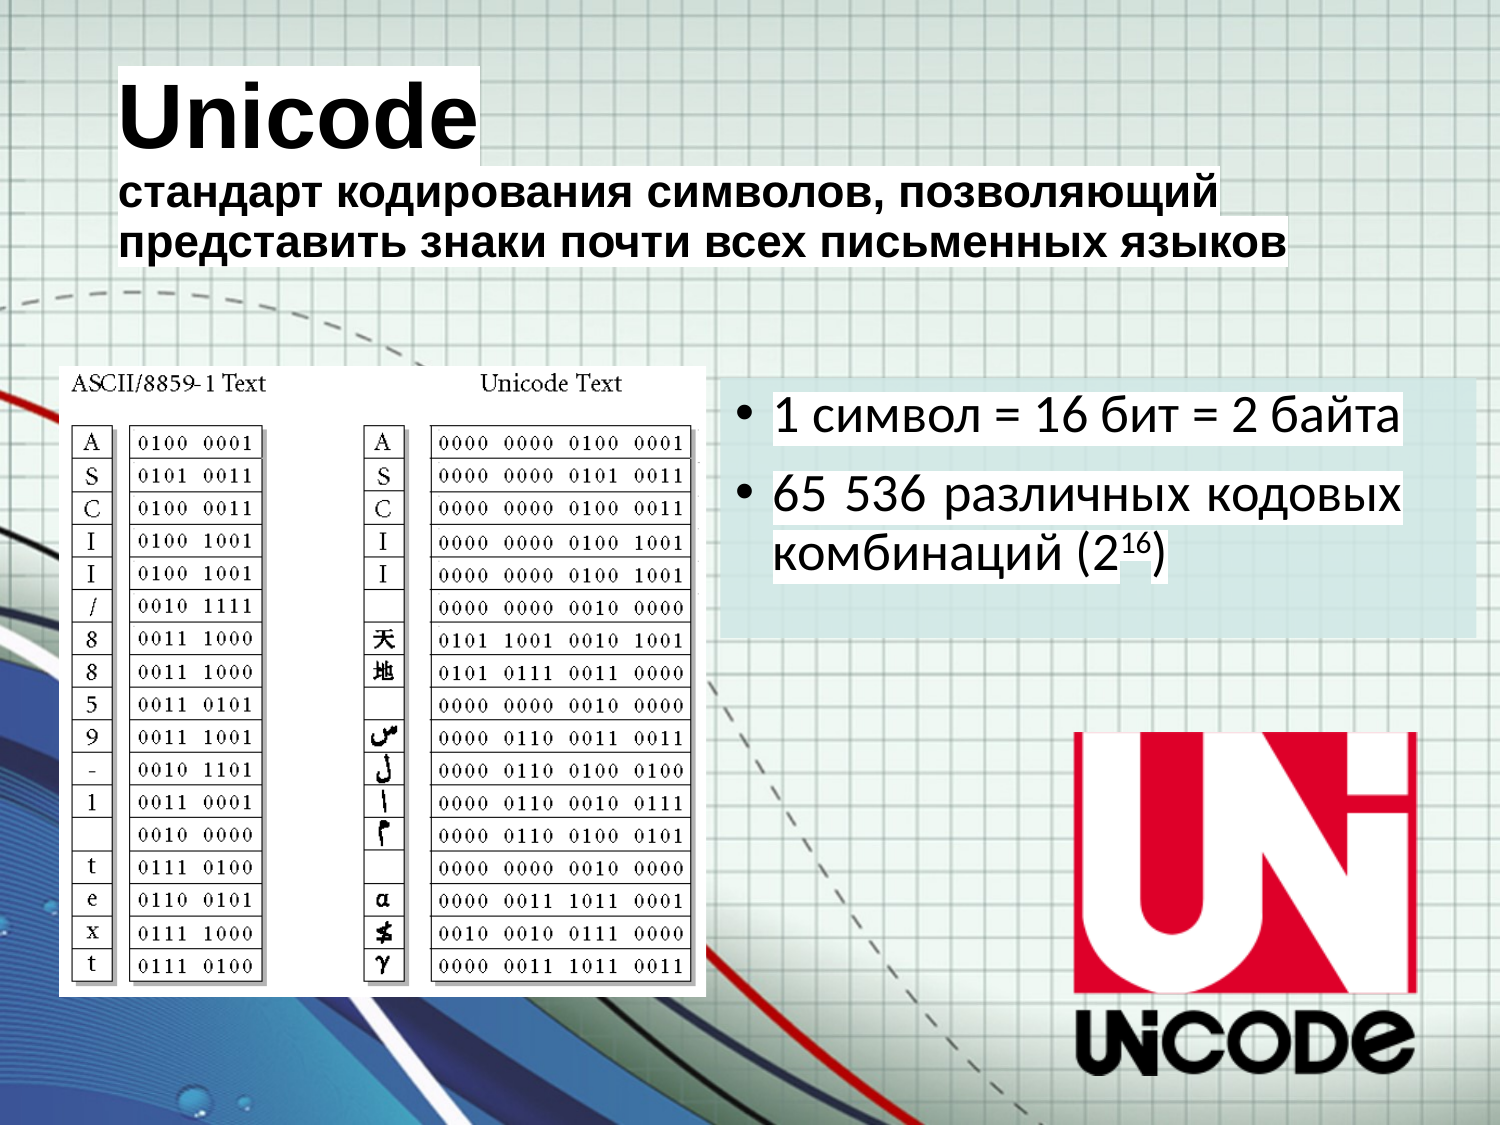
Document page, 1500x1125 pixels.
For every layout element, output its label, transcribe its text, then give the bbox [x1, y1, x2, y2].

picture [0, 0, 1500, 1125]
title Unicode стандарт кодирования символов, позволяющий представить знаки почти всех письменных языков [103, 56, 1397, 281]
list 1 символ = 16 бит = 2 байта 65 536 различных кодовых комбинаций (216) [720, 377, 1477, 638]
